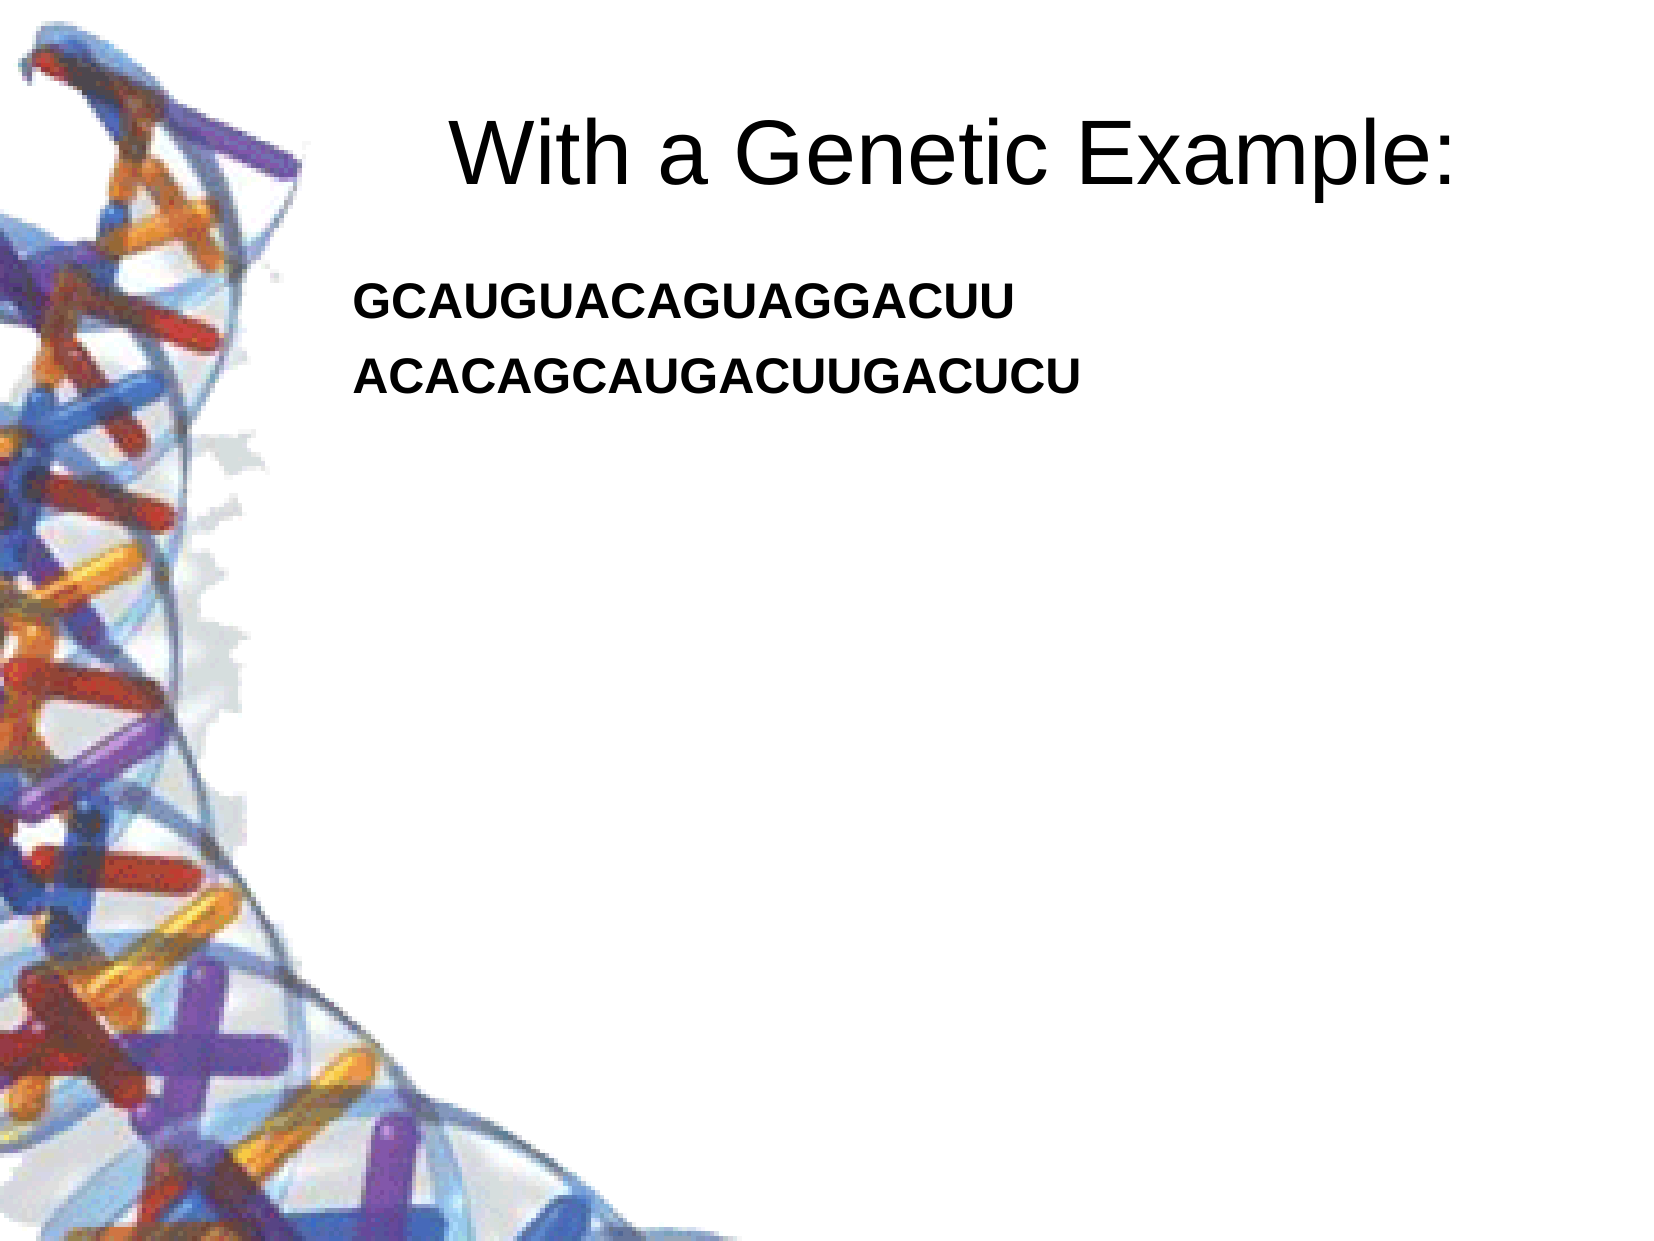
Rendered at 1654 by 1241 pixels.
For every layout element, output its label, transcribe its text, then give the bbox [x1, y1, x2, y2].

picture [0, 0, 1654, 1241]
text_box ACACAGCAUGACUUGACUCU [337, 340, 1576, 413]
text_box GCAUGUACAGUAGGACUU [337, 265, 1576, 338]
title With a Genetic Example: [337, 49, 1571, 257]
